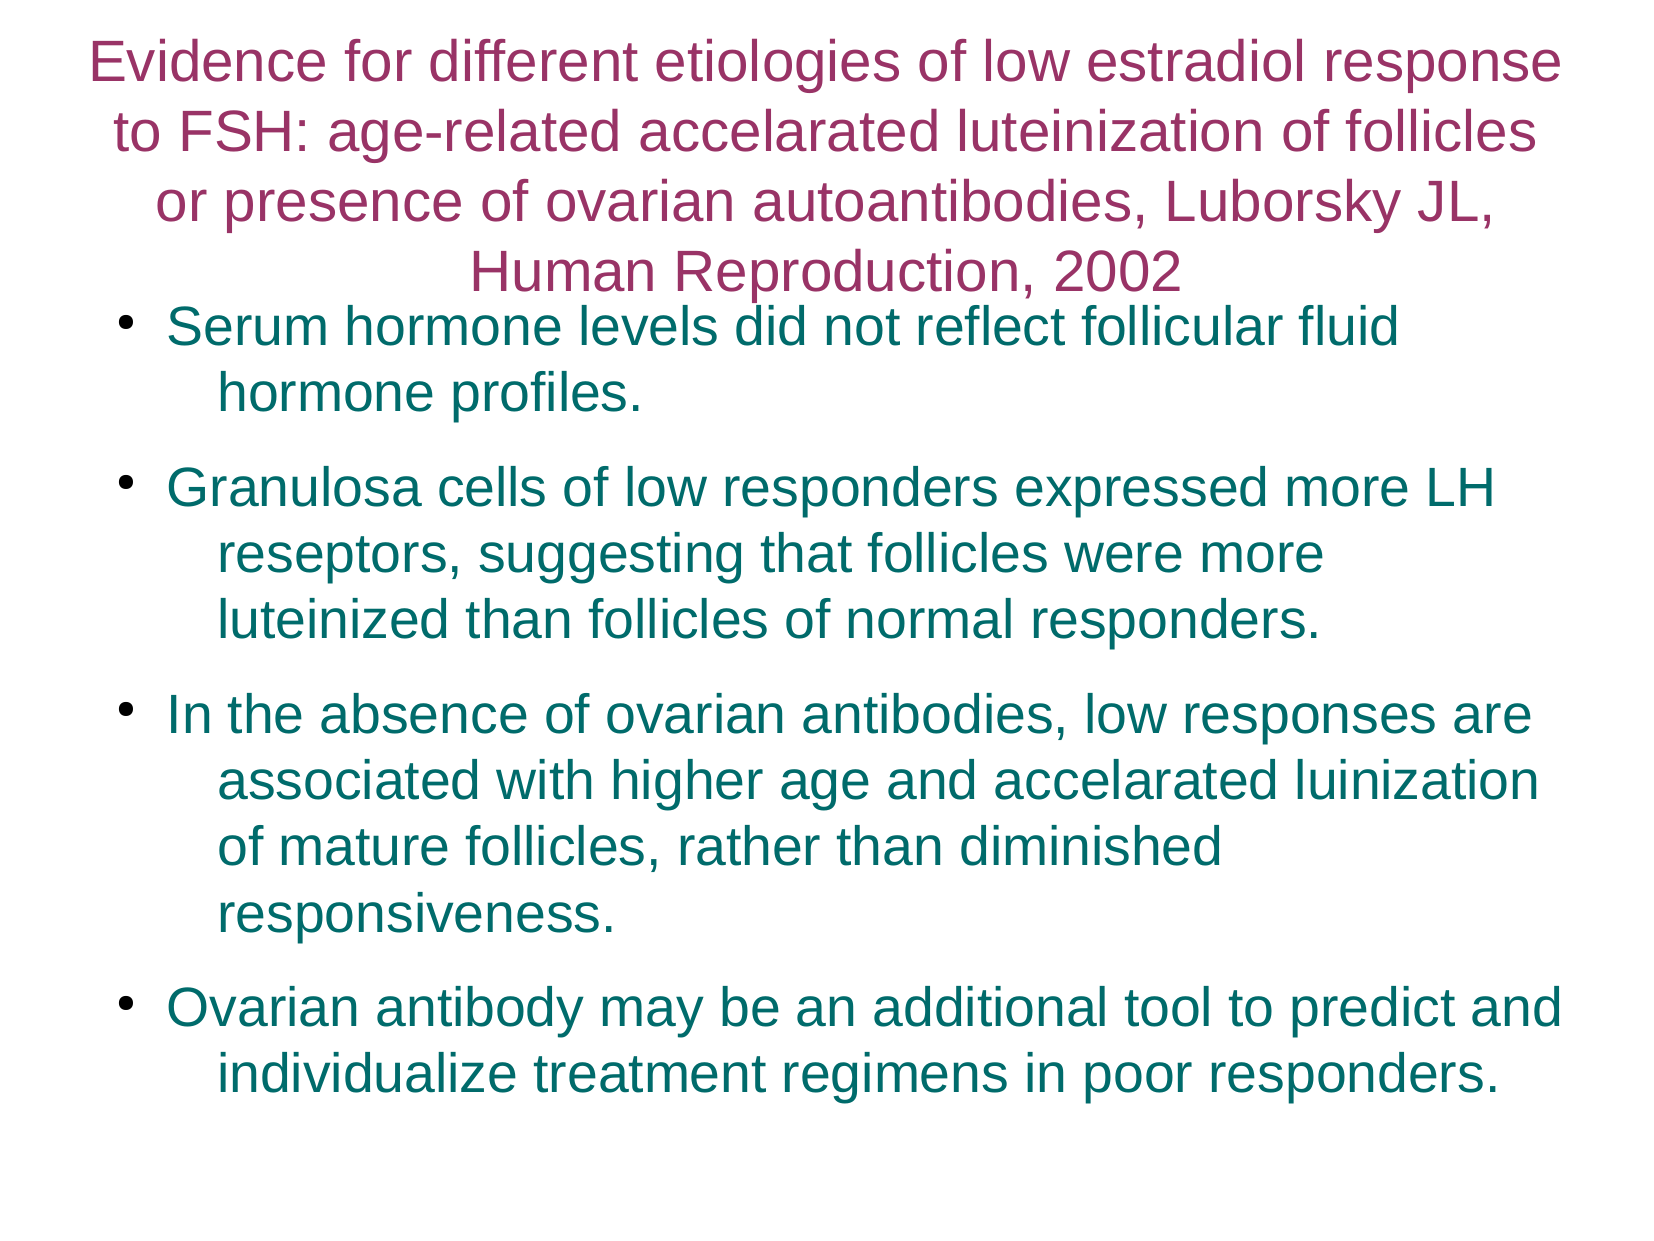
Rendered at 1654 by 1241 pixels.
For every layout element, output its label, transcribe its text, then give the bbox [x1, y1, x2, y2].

title Evidence for different etiologies of low estradiol response to FSH: age-related accelarated luteinization of follicles or presence of ovarian autoantibodies, Luborsky JL, Human Reproduction, 2002 [82, 22, 1571, 284]
list Serum hormone levels did not reflect follicular fluid hormone profiles. Granulosa cells of low responders expressed more LH reseptors, suggesting that follicles were more luteinized than follicles of normal responders. In the absence of ovarian antibodies, low responses are associated with higher age and accelarated luinization of mature follicles, rather than diminished responsiveness. Ovarian antibody may be an additional tool to predict and individualize treatment regimens in poor responders. [82, 290, 1571, 1159]
